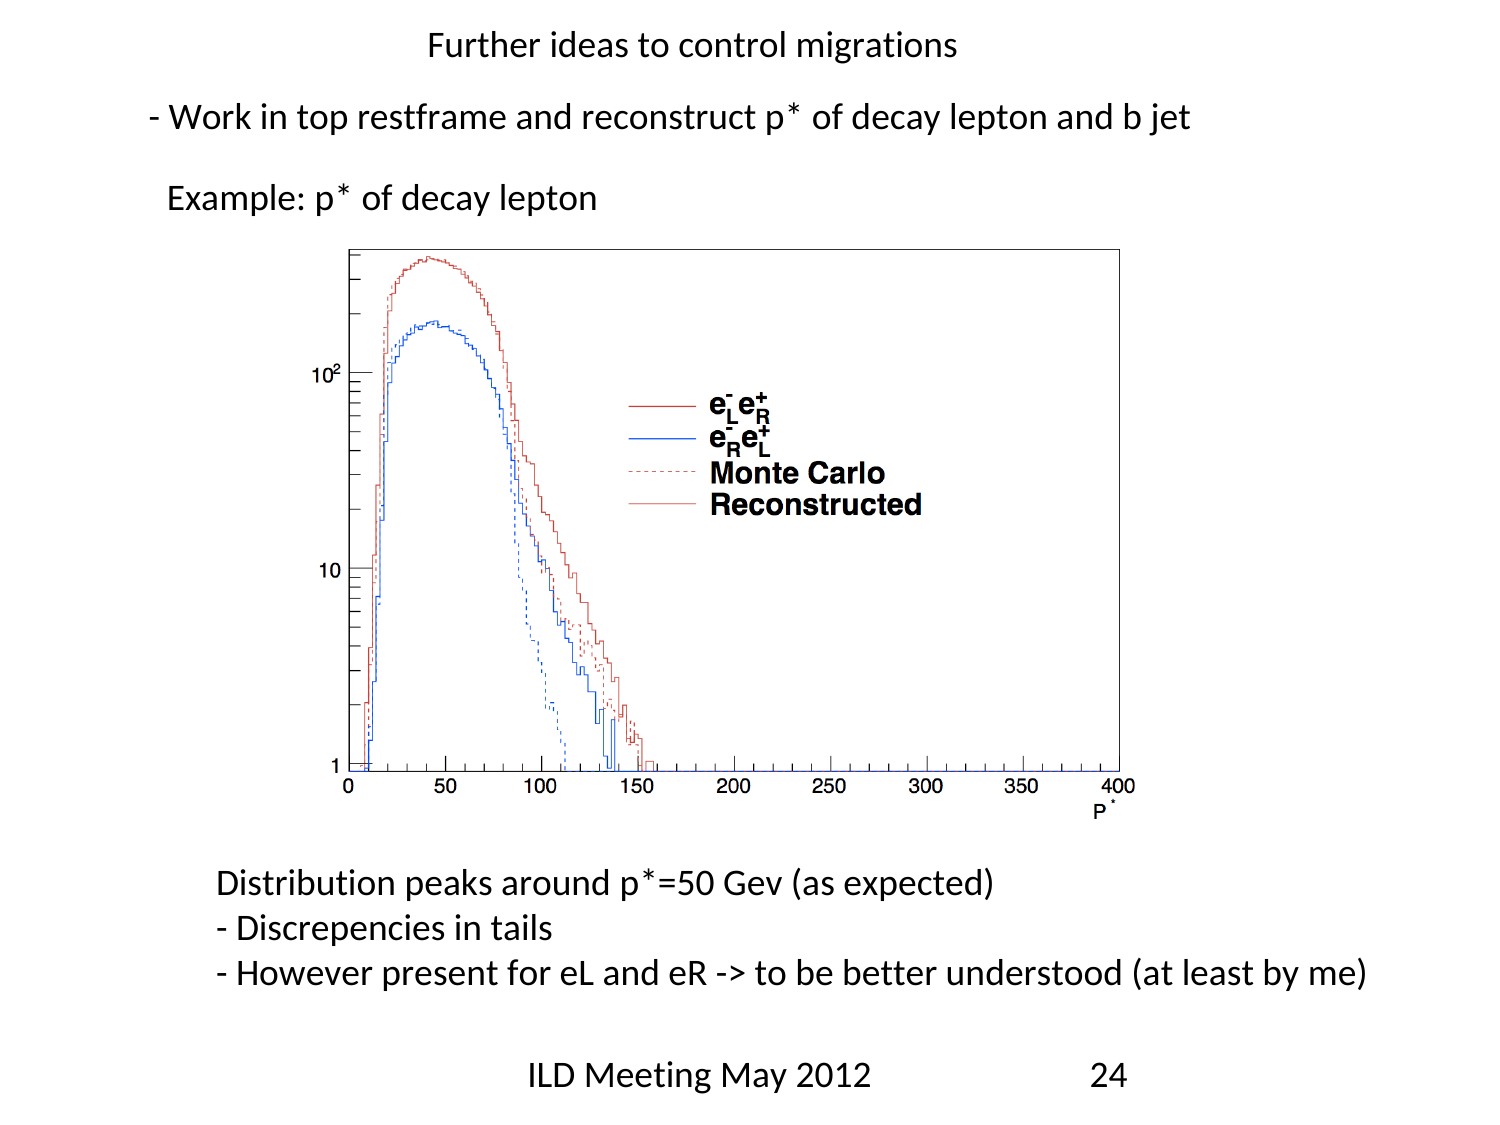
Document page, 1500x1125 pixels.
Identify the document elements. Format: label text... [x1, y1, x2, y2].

text_box Distribution peaks around p*=50 Gev (as expected) - Discrepencies in tails - However present for eL and eR -> to be better understood (at least by me) [201, 850, 1391, 1001]
text_box Further ideas to control migrations [412, 12, 974, 73]
picture [216, 87, 1251, 850]
text_box - Work in top restframe and reconstruct p* of decay lepton and b jet [133, 84, 1206, 145]
text_box Example: p* of decay lepton [152, 165, 613, 226]
